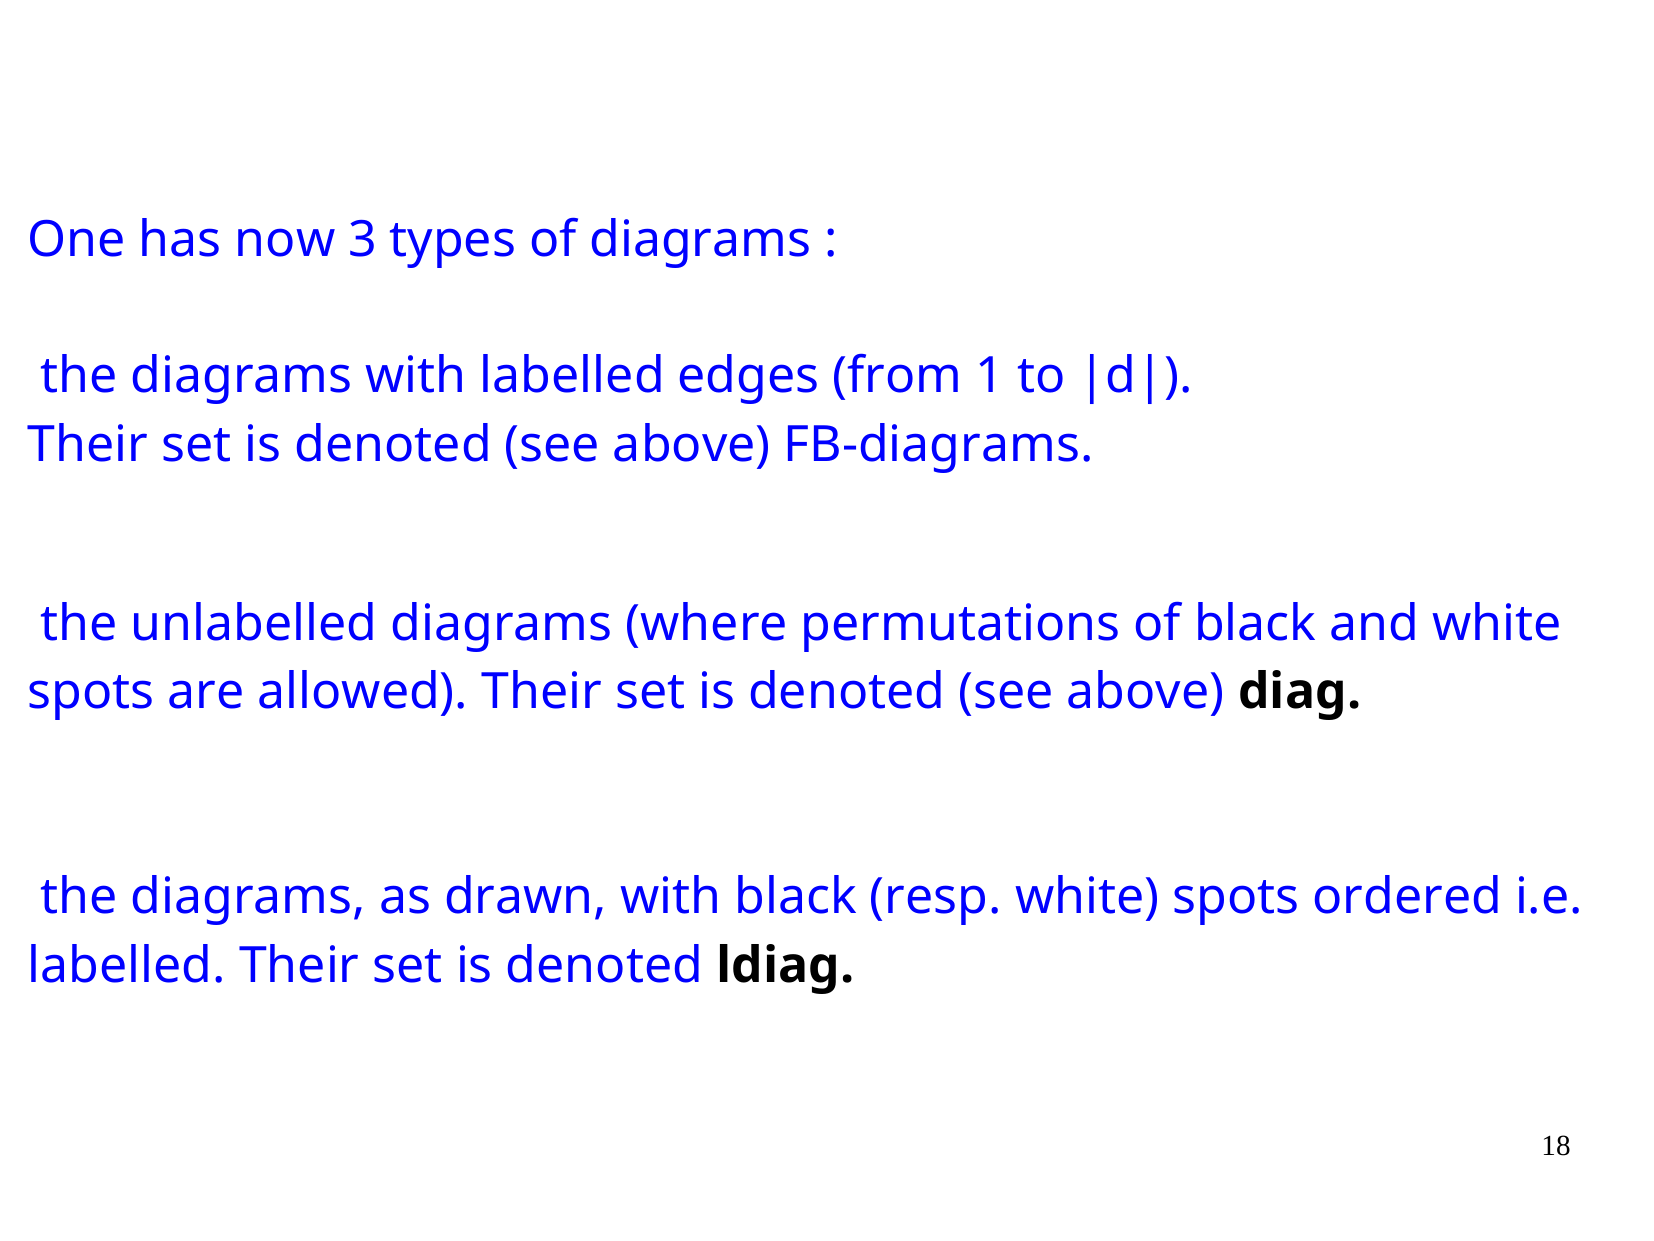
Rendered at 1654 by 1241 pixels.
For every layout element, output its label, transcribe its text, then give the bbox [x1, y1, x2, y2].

text_box One has now 3 types of diagrams : the diagrams with labelled edges (from 1 to |d|). Their set is denoted (see above) FB-diagrams. the unlabelled diagrams (where permutations of black and white spots are allowed). Their set is denoted (see above) diag. the diagrams, as drawn, with black (resp. white) spots ordered i.e. labelled. Their set is denoted ldiag. [12, 195, 1654, 1133]
